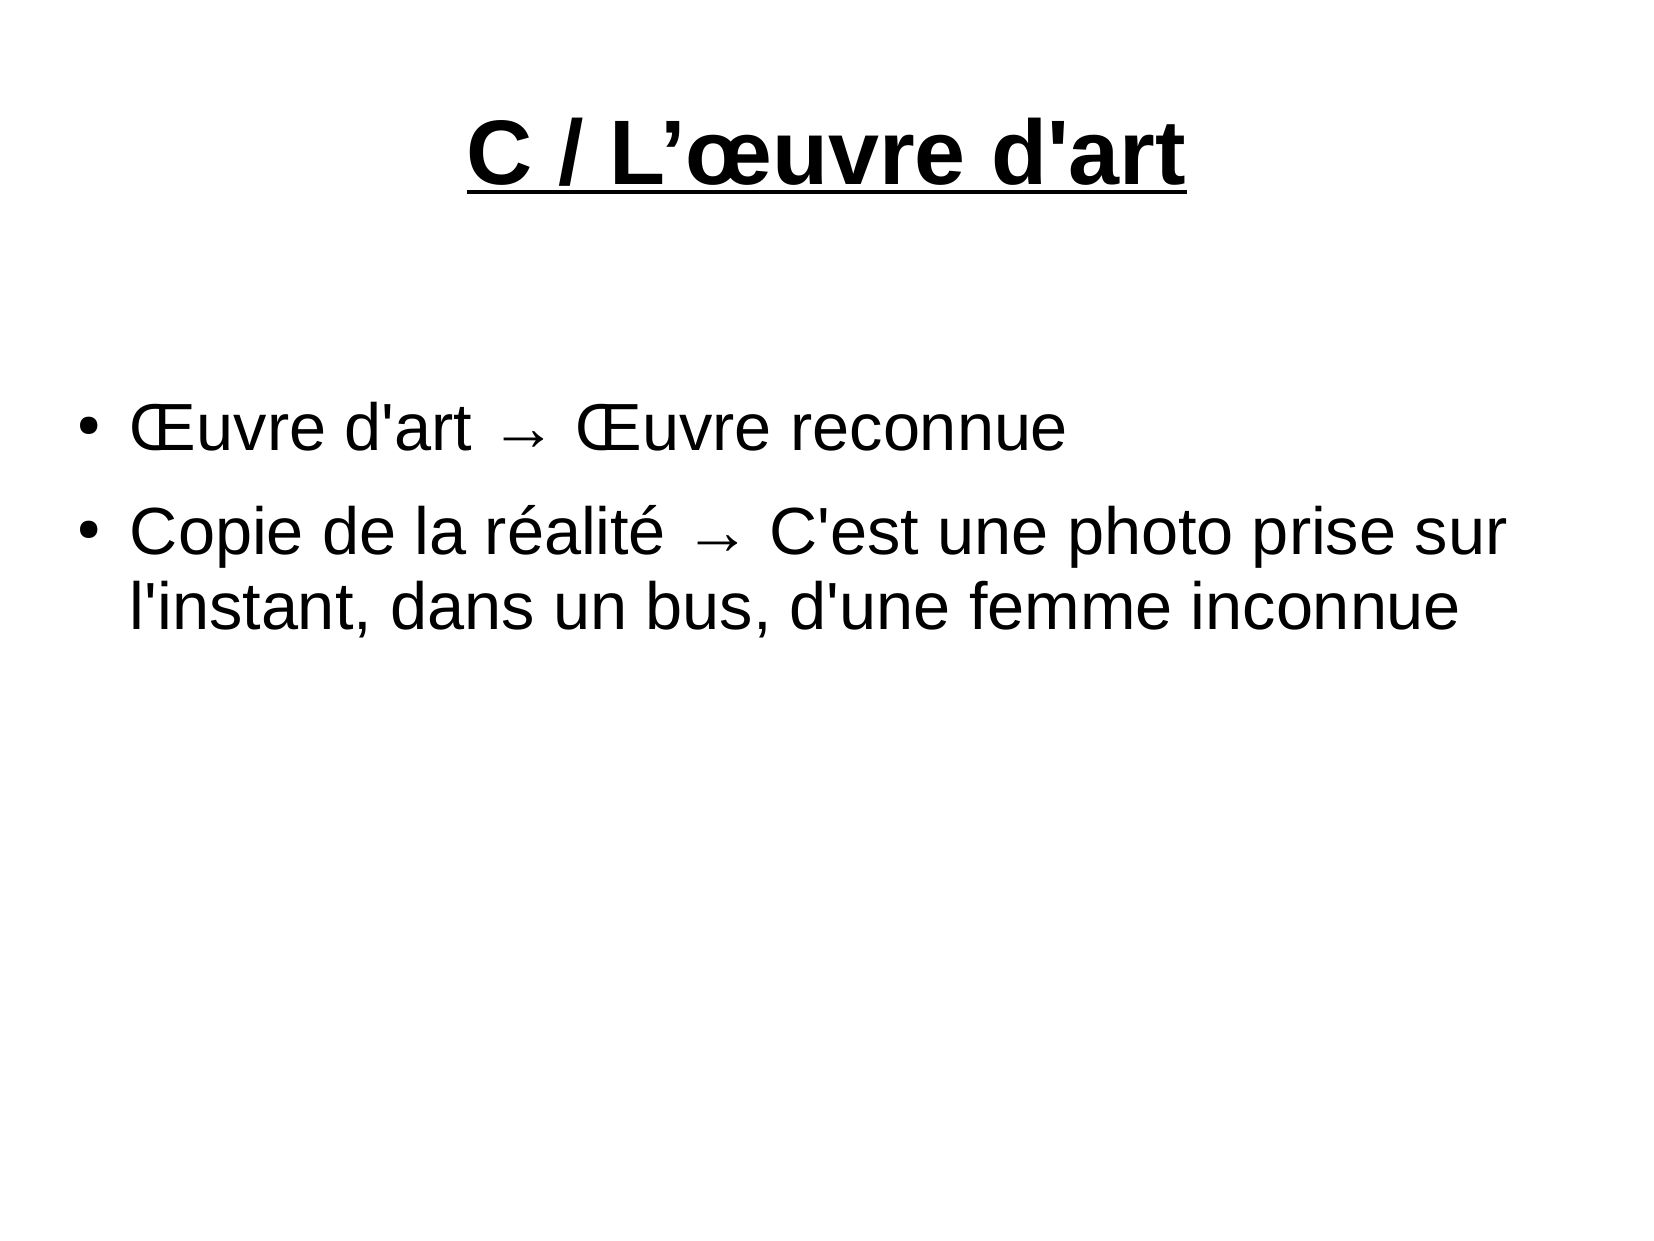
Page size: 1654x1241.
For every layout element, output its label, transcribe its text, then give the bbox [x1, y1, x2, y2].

list Œuvre d'art → Œuvre reconnue Copie de la réalité → C'est une photo prise sur l'instant, dans un bus, d'une femme inconnue [59, 389, 1548, 1109]
title C / L’œuvre d'art [82, 49, 1571, 257]
